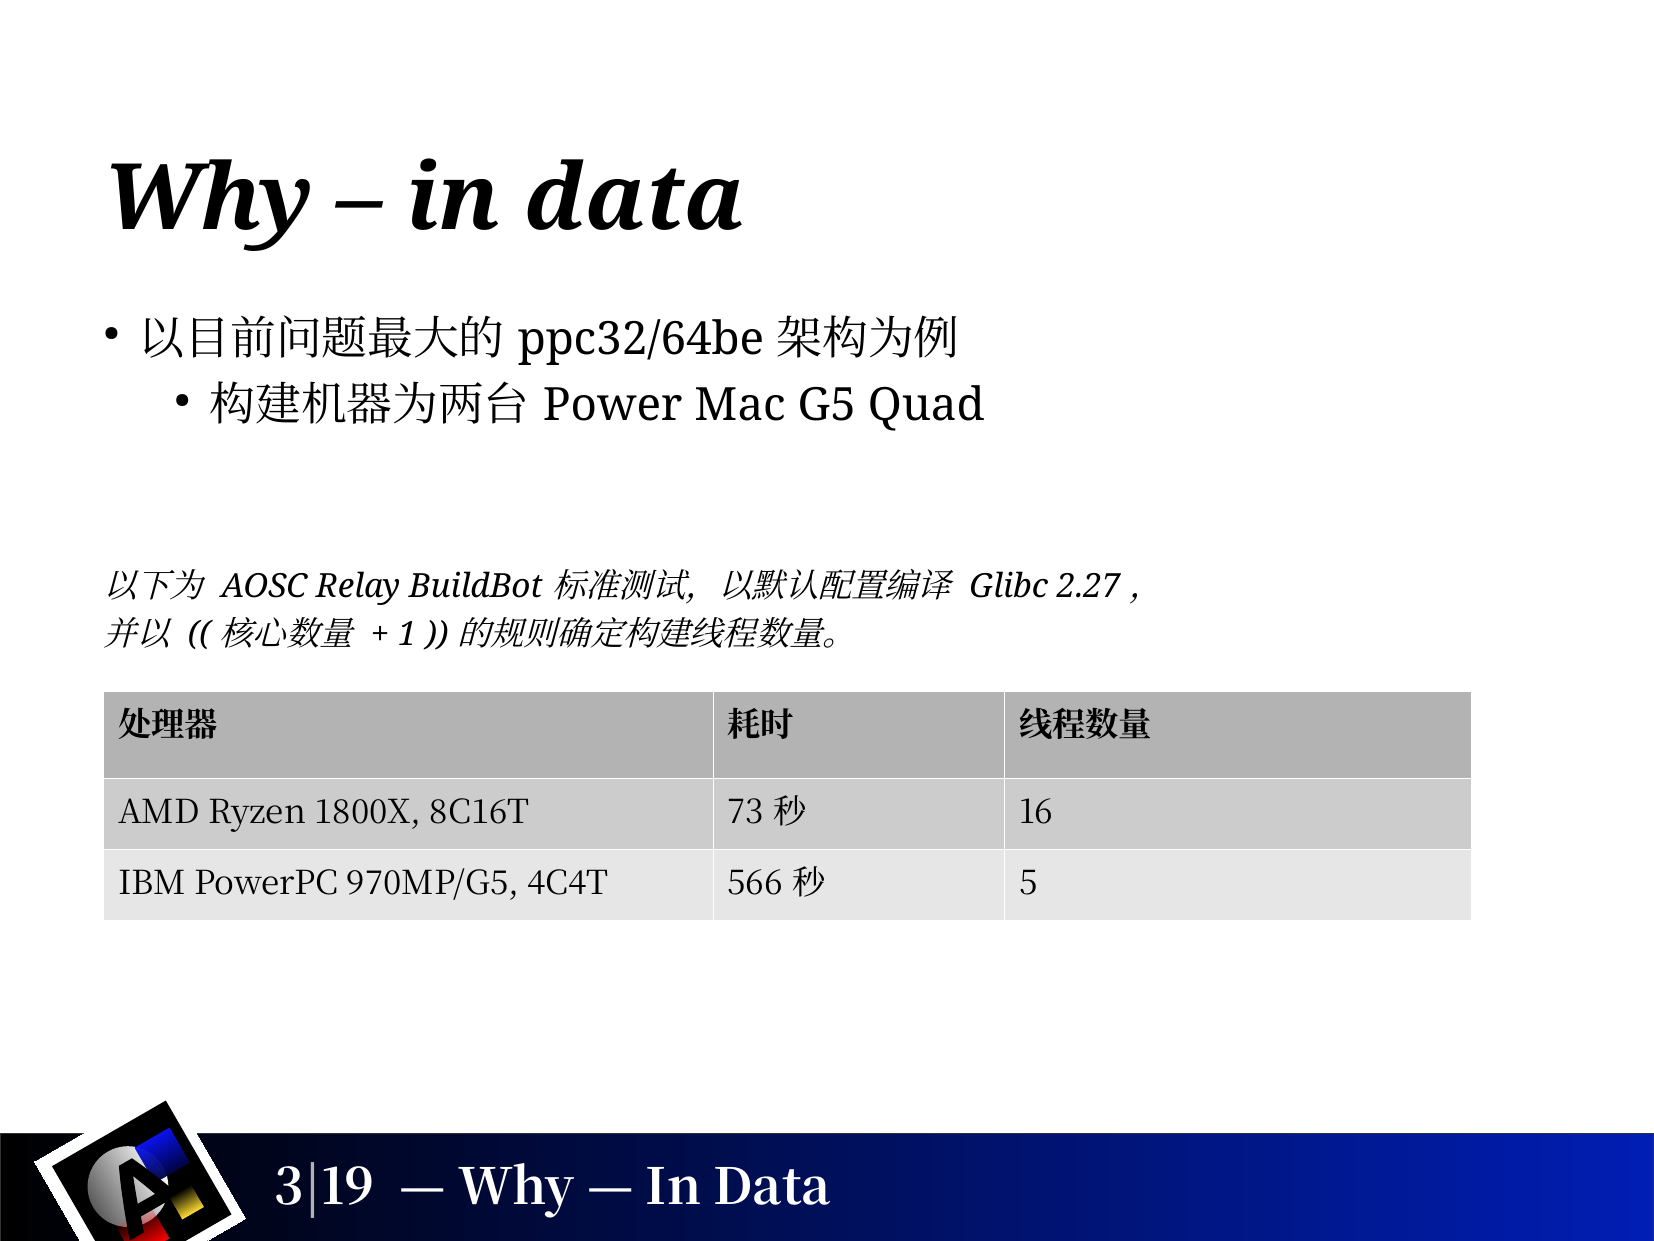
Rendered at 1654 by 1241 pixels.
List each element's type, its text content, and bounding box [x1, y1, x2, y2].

table_cell IBM PowerPC 970MP/G5, 4C4T [104, 850, 713, 920]
text_box [0, 1084, 1654, 1241]
table_header 处理器 [104, 692, 713, 778]
table_header 线程数量 [1005, 692, 1471, 778]
picture [51, 1100, 232, 1241]
table_cell 5 [1005, 850, 1471, 920]
text_box Why – in data 以目前问题最大的ppc32/64be架构为例 构建机器为两台Power Mac G5 Quad 以下为 AOSC Relay BuildBot标准测试，以默认配置编译 Glibc 2.27， 并以 ((核心数量 + 1 ))的规则确定构建线程数量。 [88, 124, 1536, 671]
table_cell 566秒 [714, 850, 1004, 920]
table_cell 73秒 [714, 779, 1004, 849]
table_cell 16 [1005, 779, 1471, 849]
text_box 17|19 — Try It! [259, 1139, 1571, 1241]
table_header 耗时 [714, 692, 1004, 778]
table_cell AMD Ryzen 1800X, 8C16T [104, 779, 713, 849]
